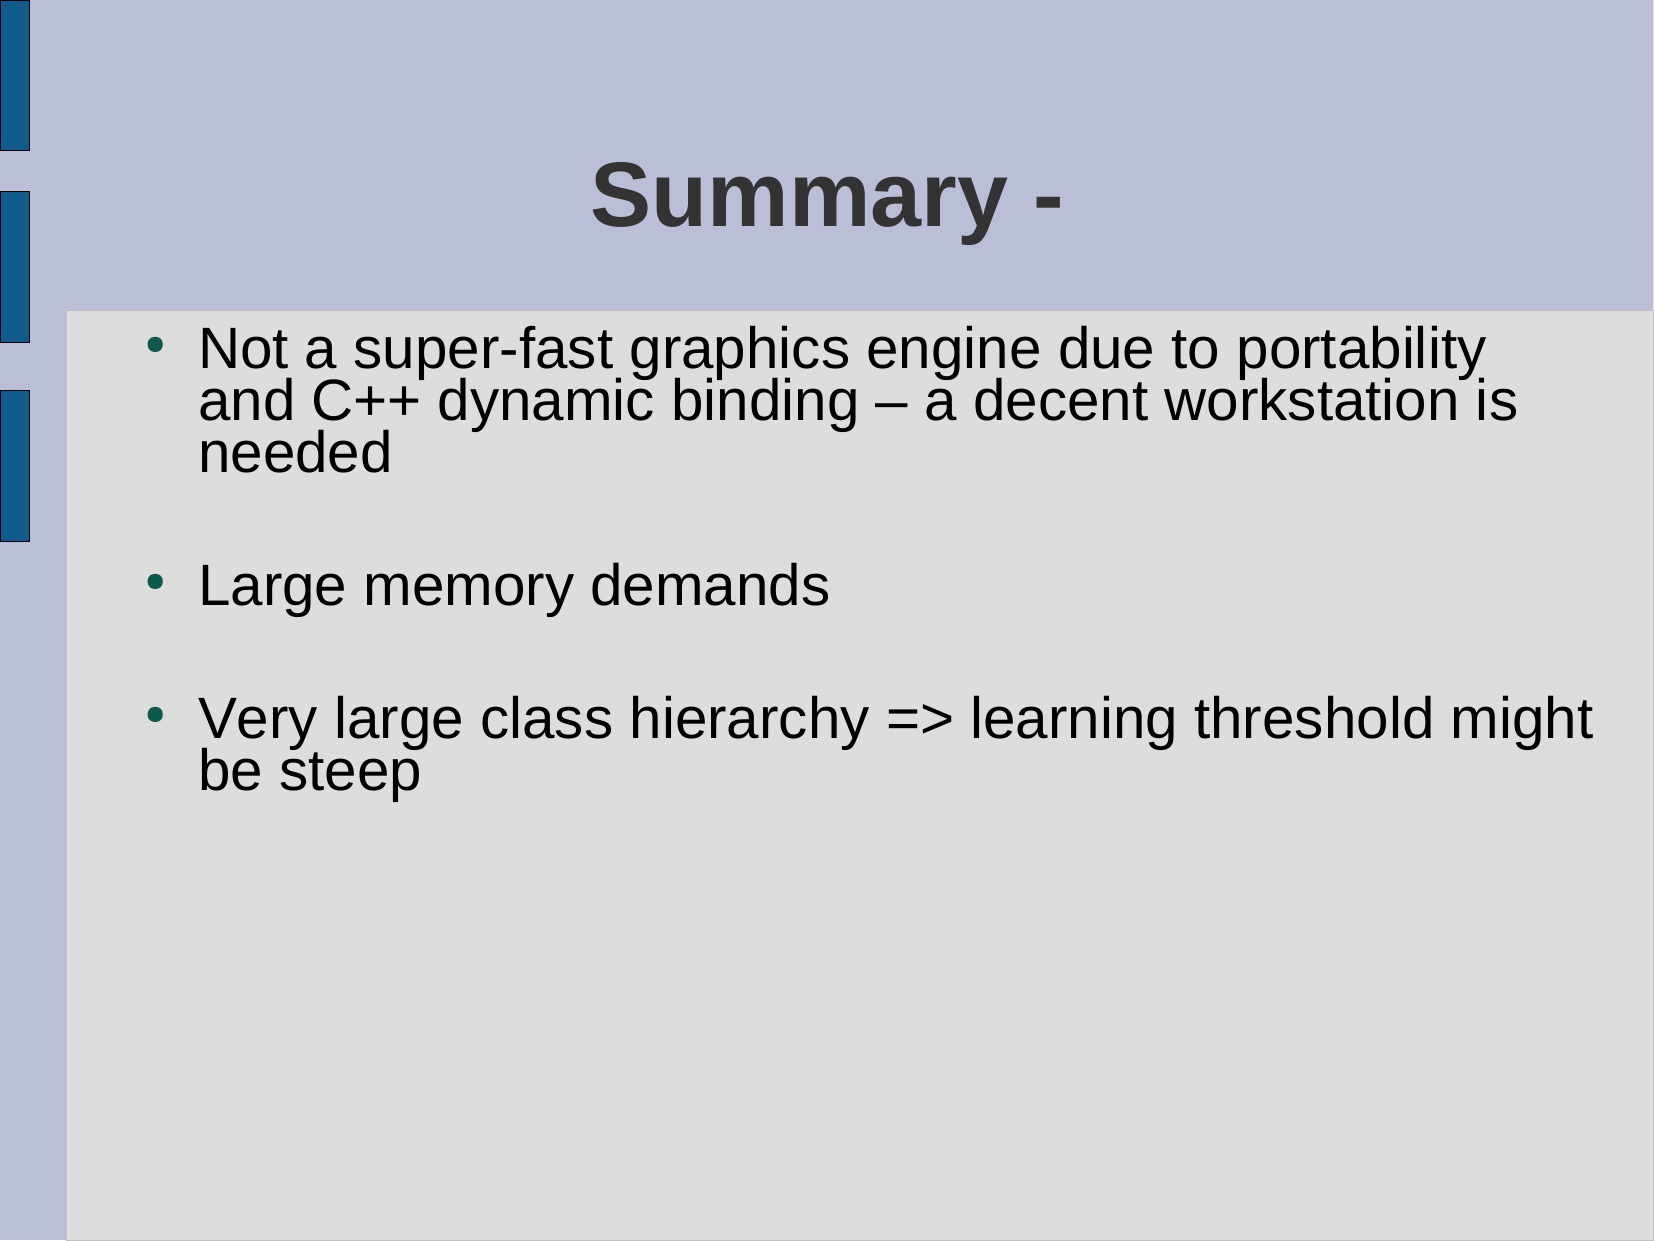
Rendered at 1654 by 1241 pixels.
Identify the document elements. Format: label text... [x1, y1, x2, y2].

title Summary - [121, 83, 1534, 306]
list Not a super-fast graphics engine due to portability and C++ dynamic binding – a decent workstation is needed Large memory demands Very large class hierarchy => learning threshold might be steep [112, 319, 1613, 1228]
